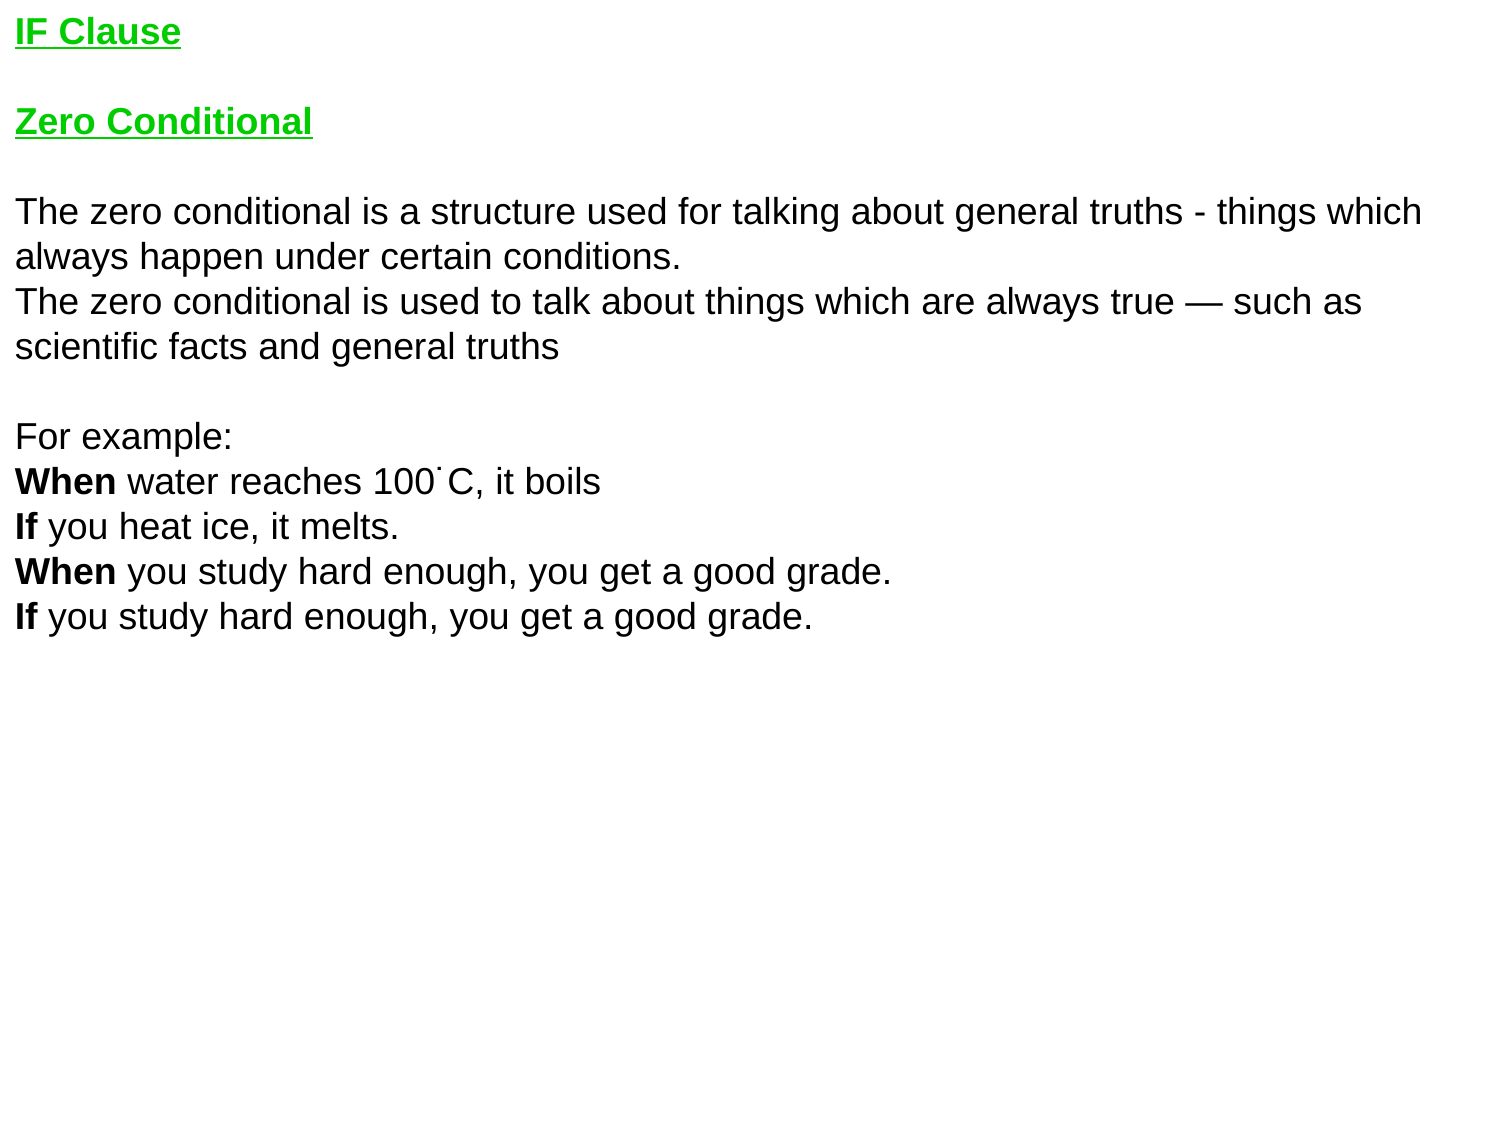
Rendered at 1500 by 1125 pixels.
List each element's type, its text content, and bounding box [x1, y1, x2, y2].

text_box IF Clause Zero Conditional The zero conditional is a structure used for talking about general truths - things which always happen under certain conditions. The zero conditional is used to talk about things which are always true — such as scientific facts and general truths For example: When water reaches 100˙C, it boils If you heat ice, it melts. When you study hard enough, you get a good grade. If you study hard enough, you get a good grade. [0, 0, 1500, 870]
